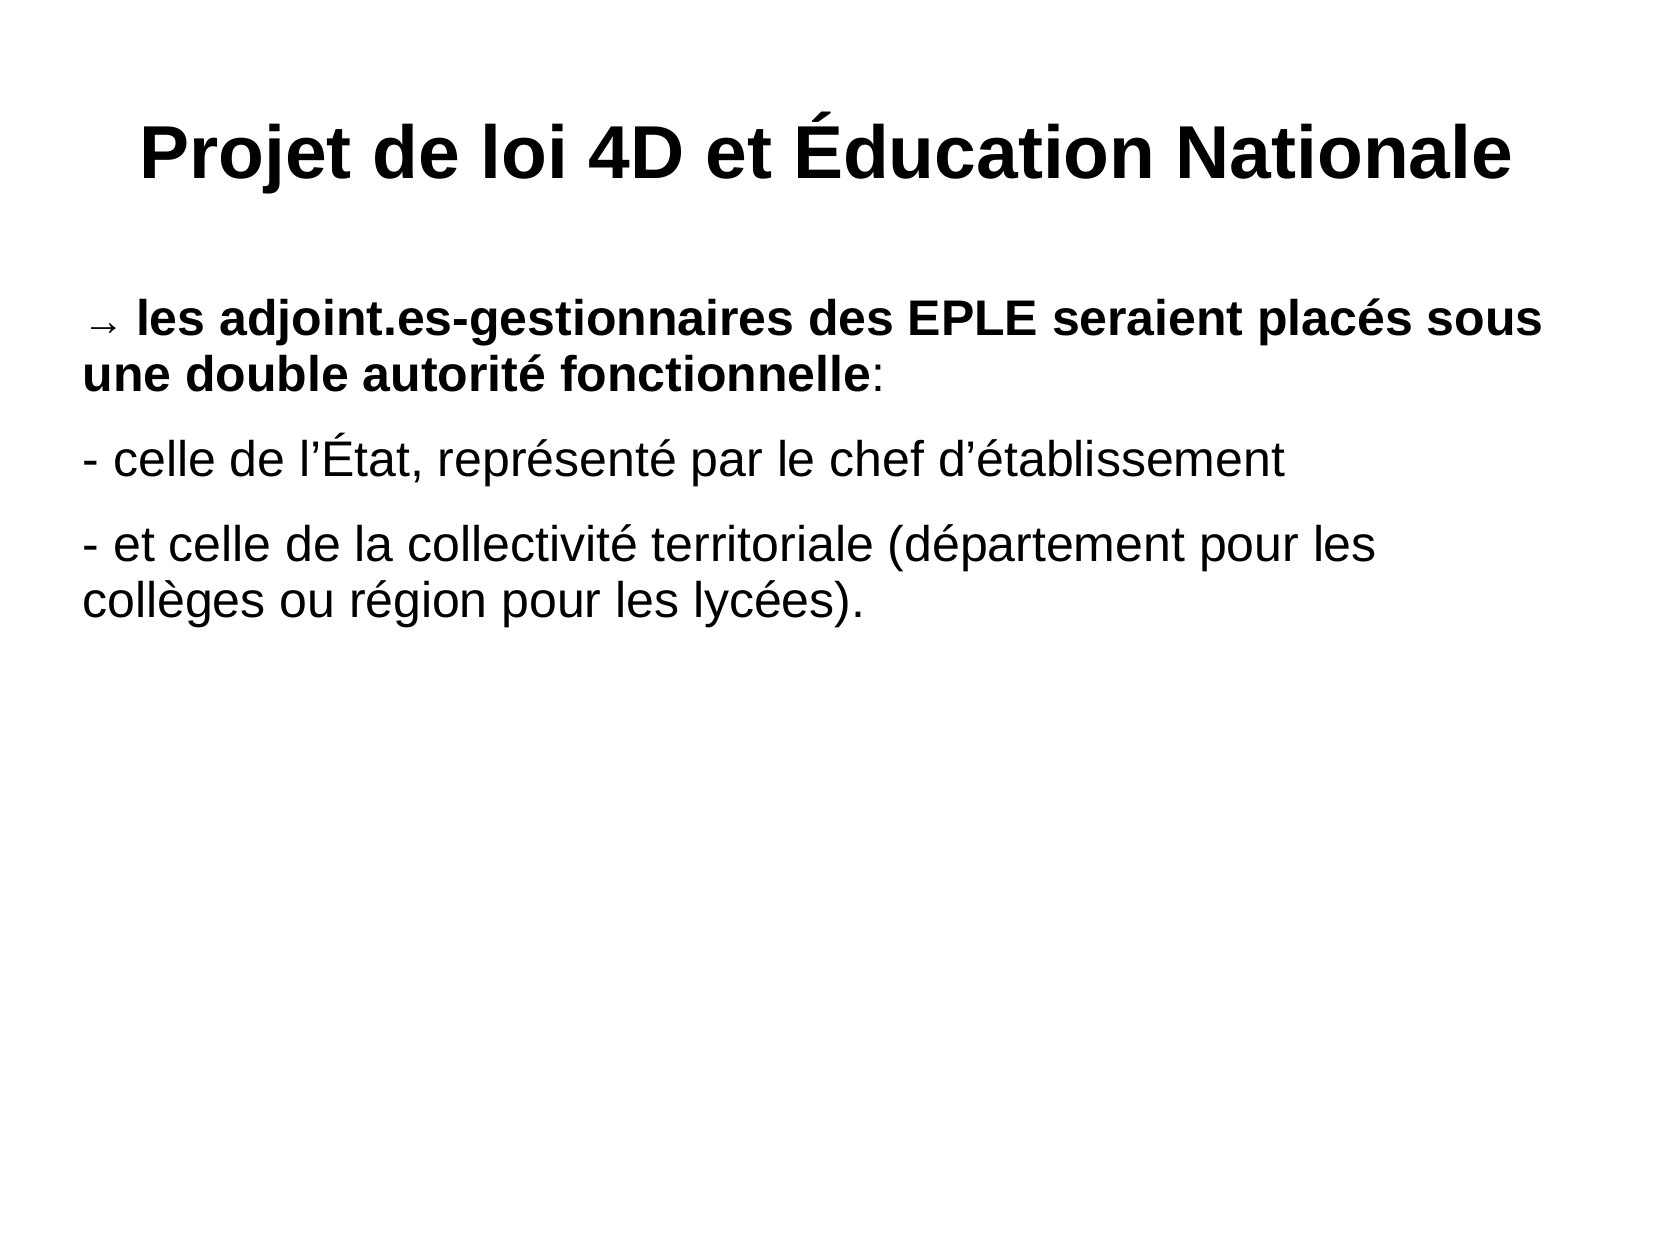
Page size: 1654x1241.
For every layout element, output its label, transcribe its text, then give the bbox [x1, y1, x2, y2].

title Projet de loi 4D et Éducation Nationale [82, 49, 1571, 257]
list → les adjoint.es-gestionnaires des EPLE seraient placés sous une double autorité fonctionnelle: - celle de l’État, représenté par le chef d’établissement - et celle de la collectivité territoriale (département pour les collèges ou région pour les lycées). [82, 290, 1571, 1109]
